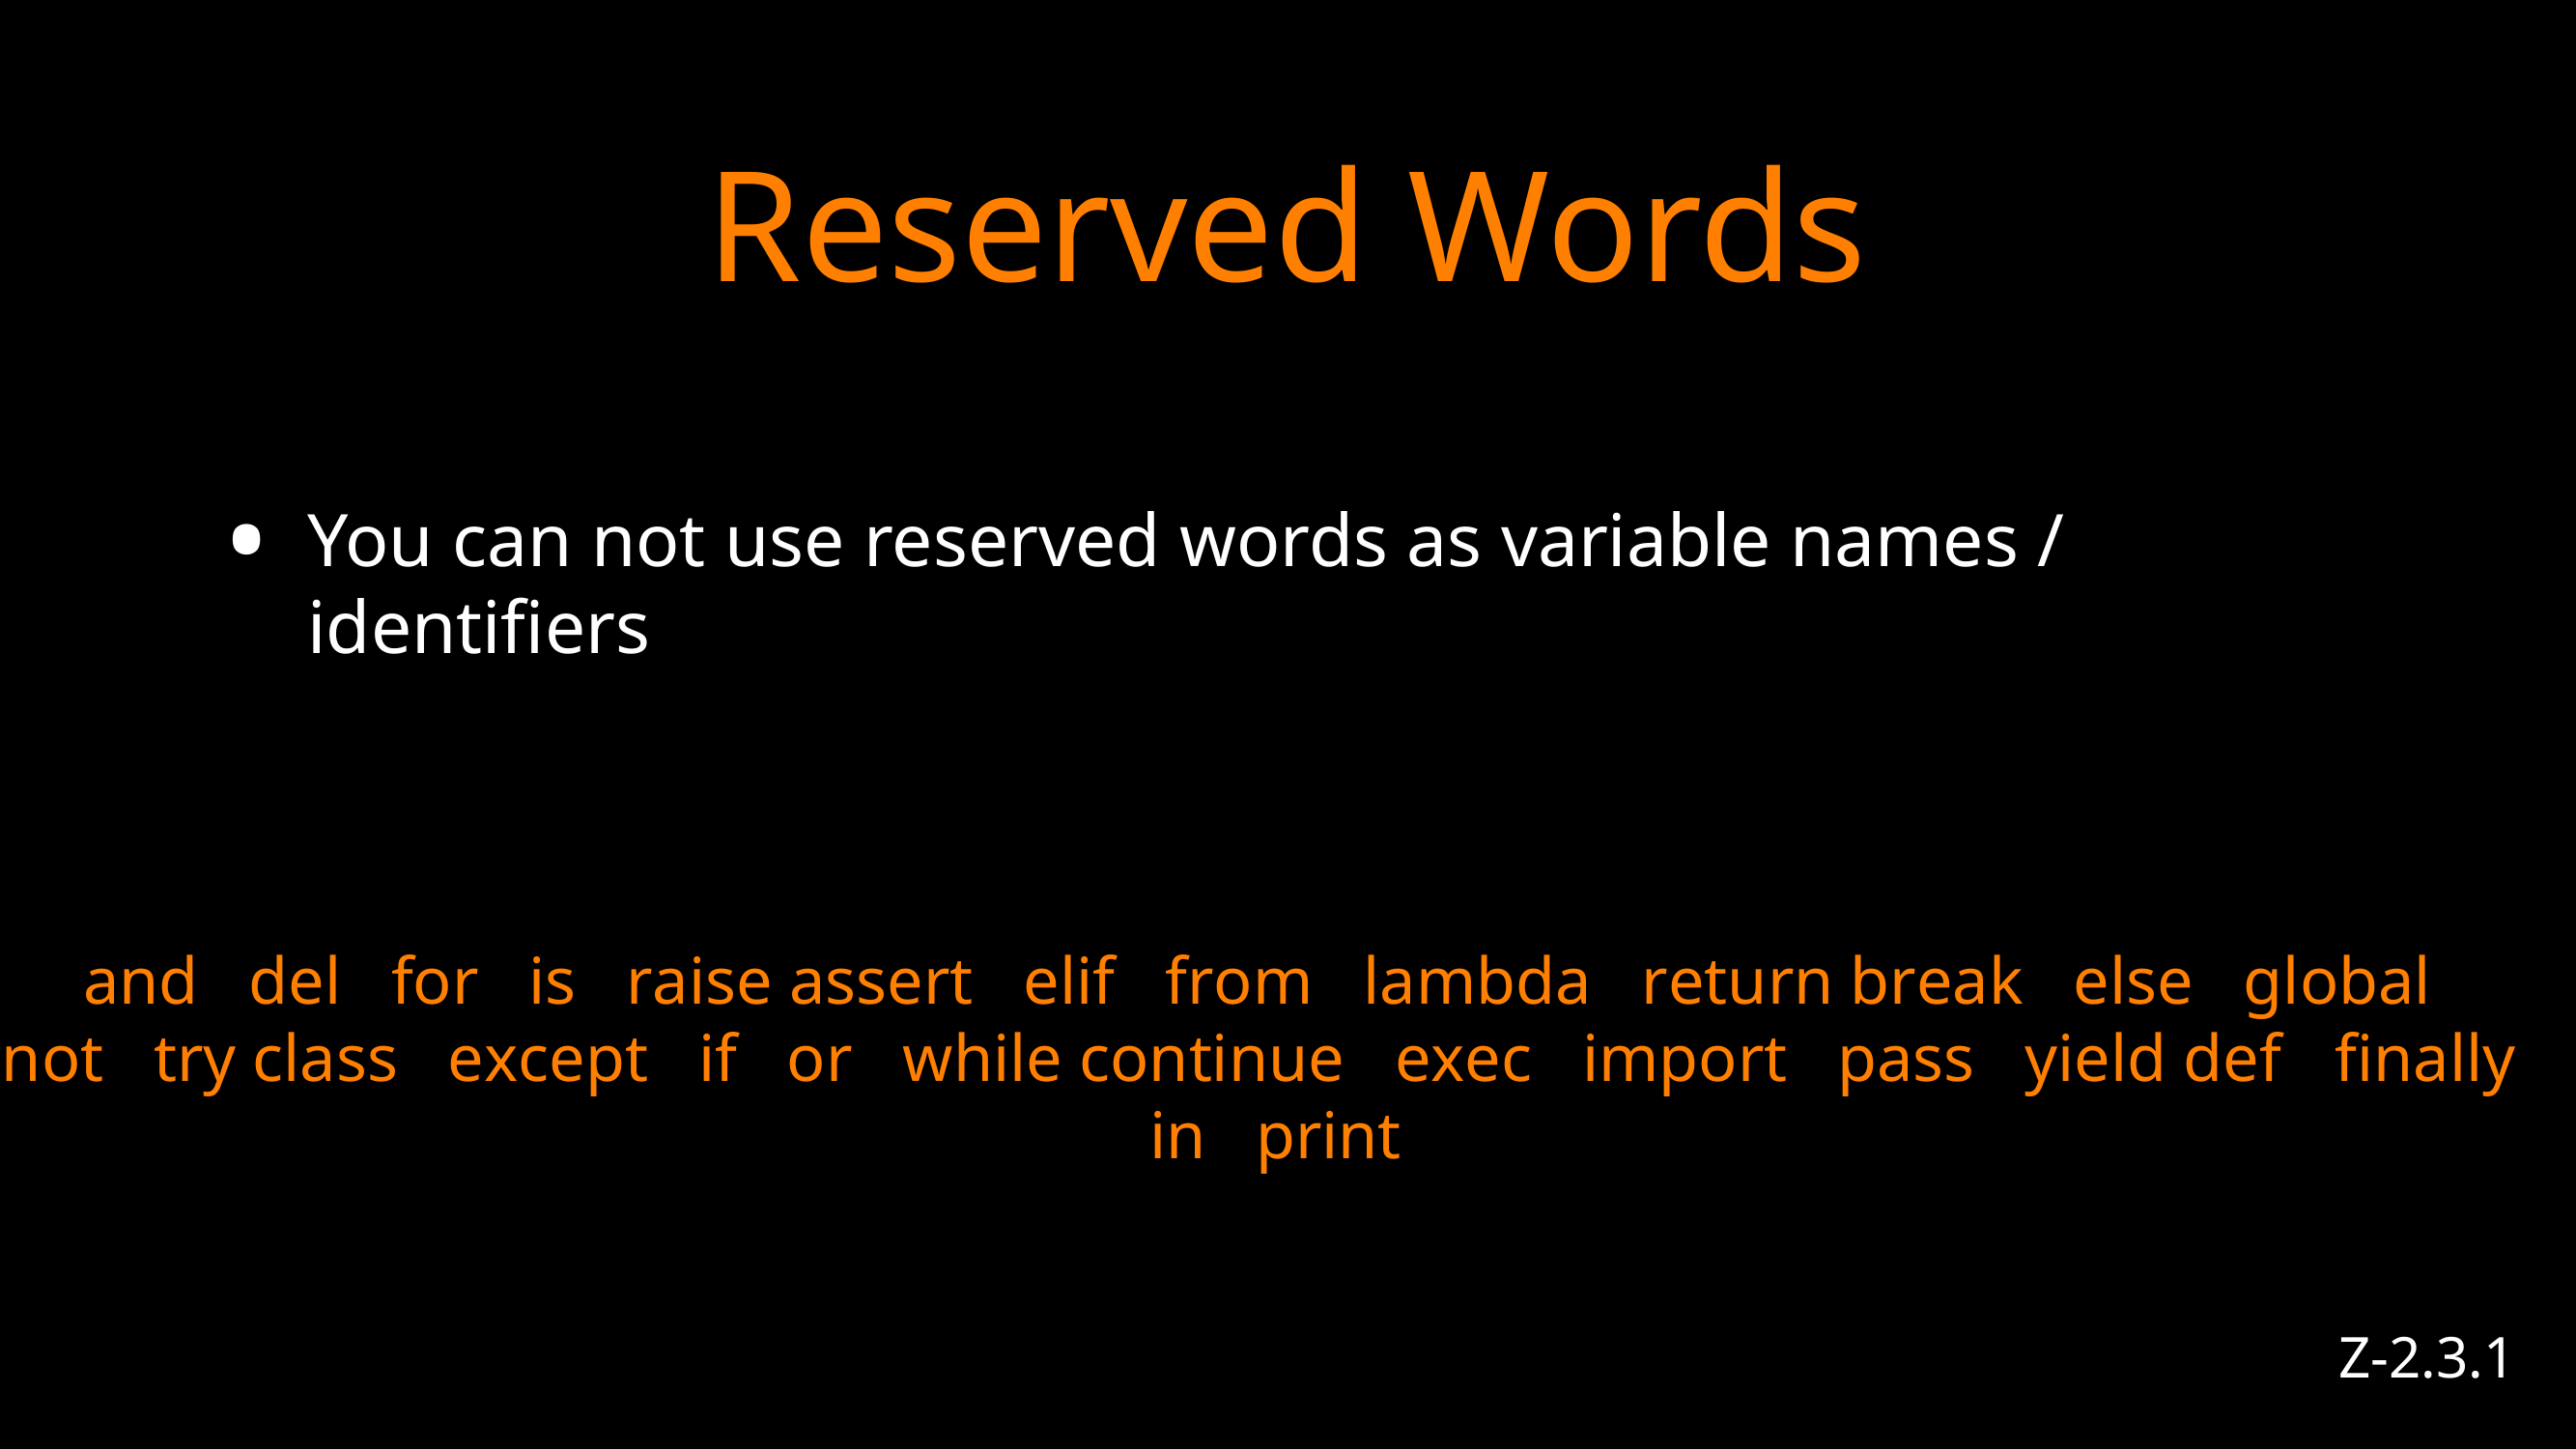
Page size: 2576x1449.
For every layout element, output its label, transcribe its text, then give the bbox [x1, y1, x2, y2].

text_box and del for is raise assert elif from lambda return break else global not try class except if or while continue exec import pass yield def ﬁnally in print [1, 939, 2566, 1172]
text_box Z-2.3.1 [2338, 1321, 2516, 1390]
title Reserved Words [183, 38, 2392, 403]
list You can not use reserved words as variable names / identifiers [183, 412, 2392, 749]
